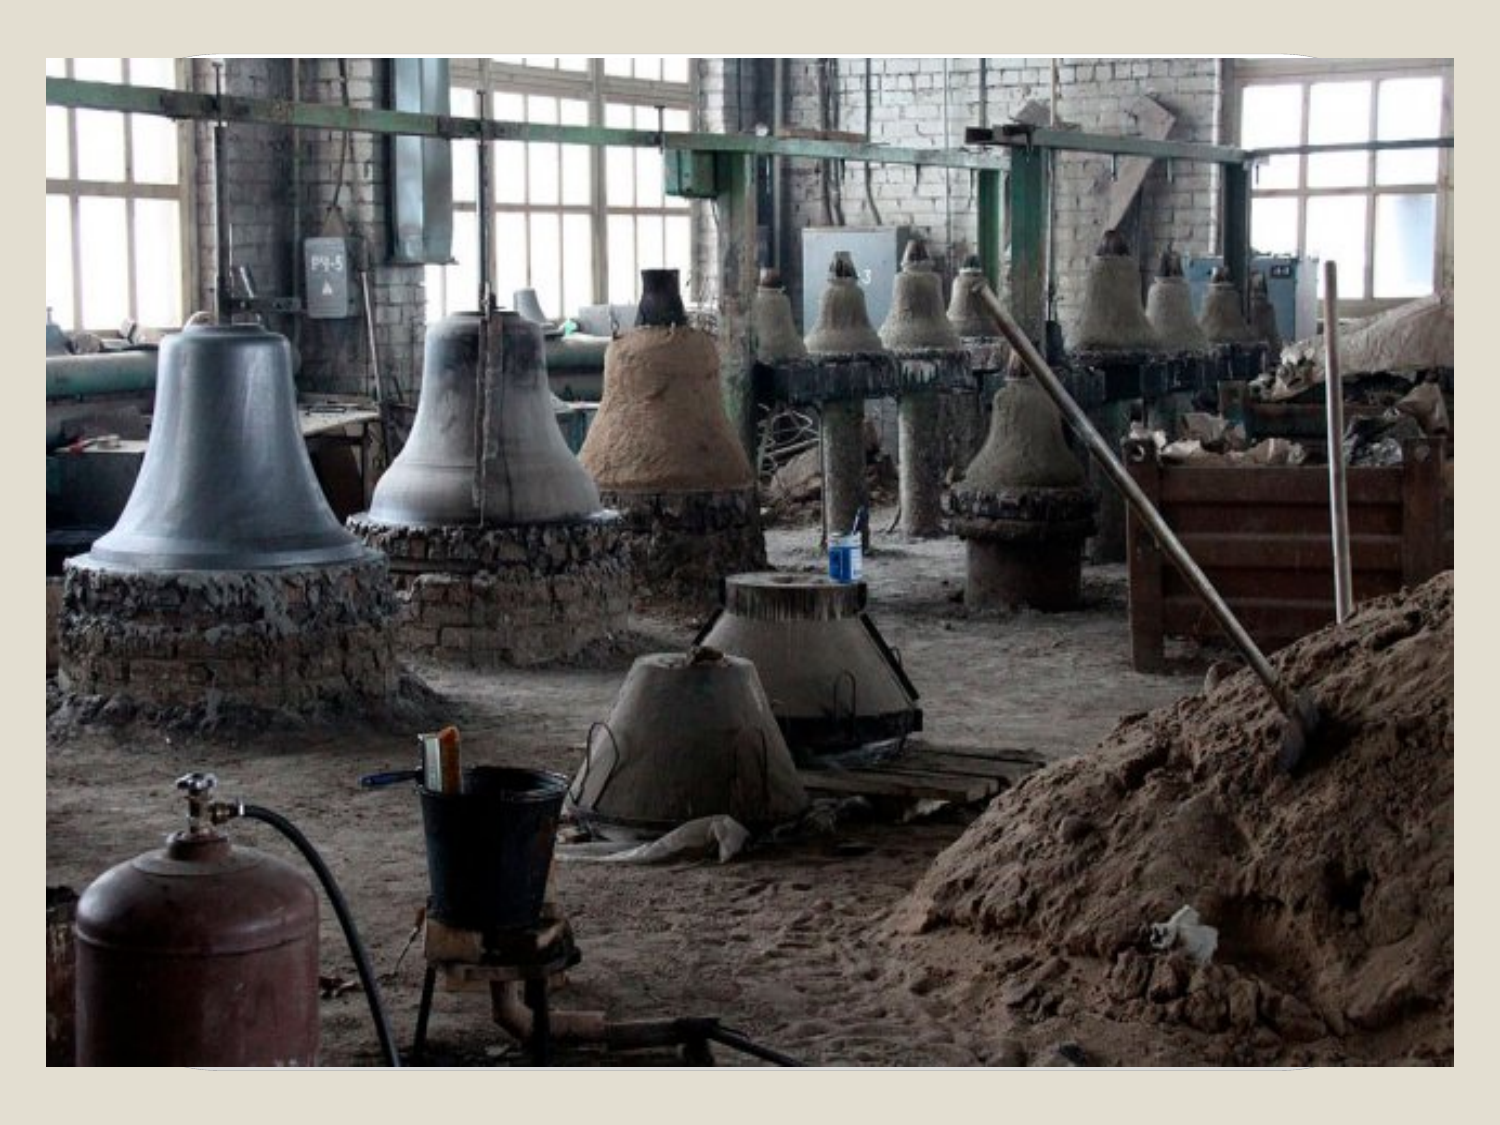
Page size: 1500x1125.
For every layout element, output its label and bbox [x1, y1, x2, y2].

picture [46, 58, 1454, 1067]
